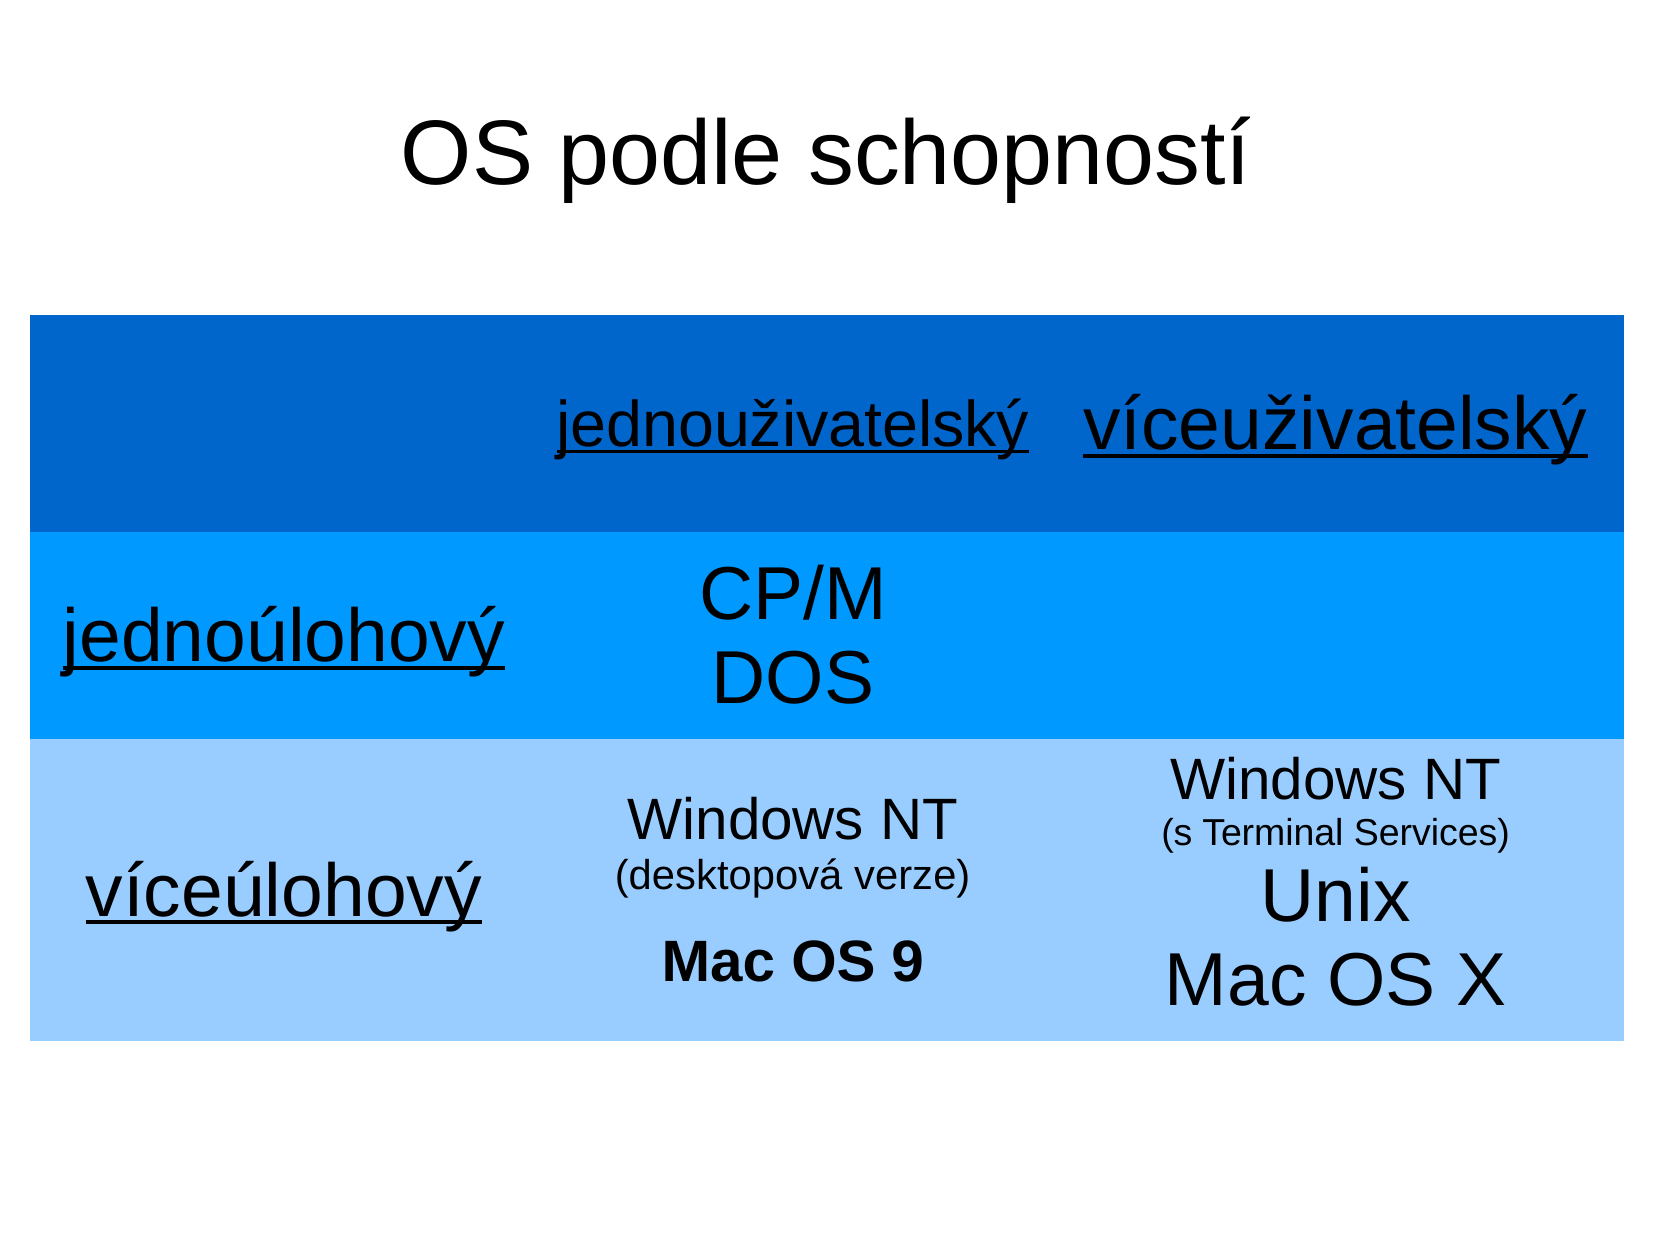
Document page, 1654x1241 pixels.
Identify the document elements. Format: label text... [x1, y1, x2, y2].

title OS podle schopností [82, 49, 1571, 257]
table_cell víceúlohový [30, 739, 538, 1041]
table_cell Windows NT (desktopová verze) Mac OS 9 [538, 739, 1047, 1041]
table_cell [1047, 532, 1624, 739]
table_header jednouživatelský [538, 315, 1047, 532]
table_header víceuživatelský [1047, 315, 1624, 532]
table_cell jednoúlohový [30, 532, 538, 739]
table_cell CP/M DOS [538, 532, 1047, 739]
table_cell Windows NT (s Terminal Services) Unix Mac OS X [1047, 739, 1624, 1041]
table_header [30, 315, 538, 532]
